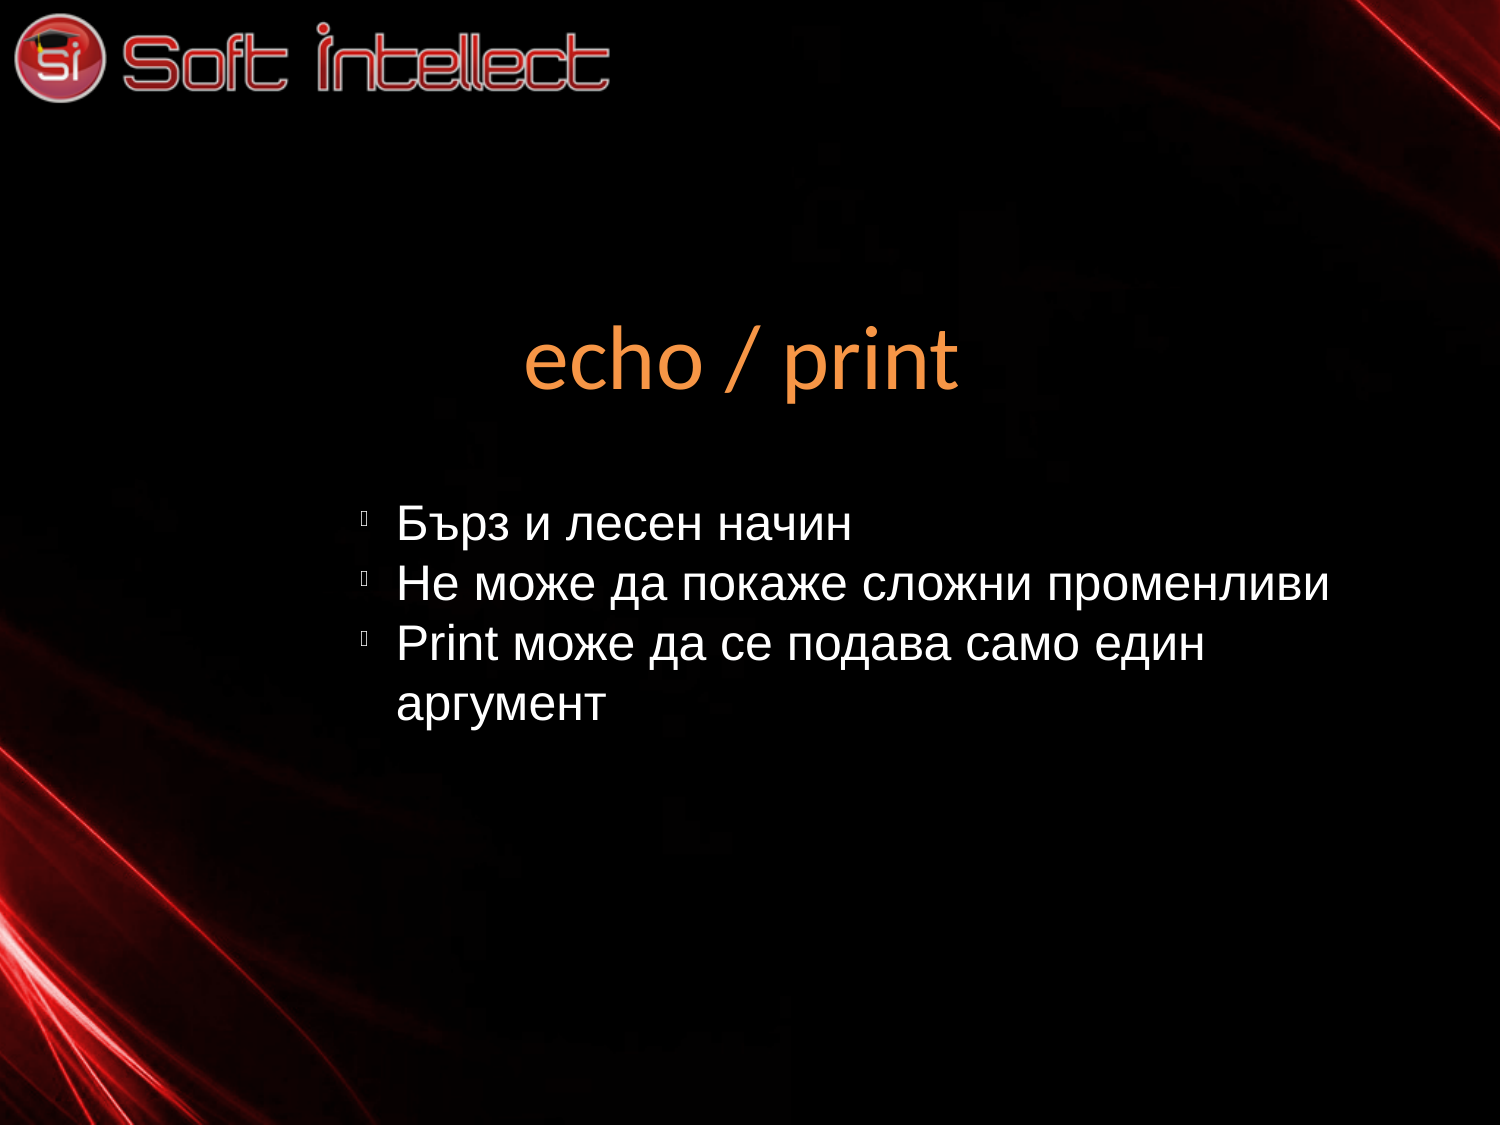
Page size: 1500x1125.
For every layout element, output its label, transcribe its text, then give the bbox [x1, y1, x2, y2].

text_box Бърз и лесен начин Не може да покаже сложни променливи Print може да се подава само един аргумент [345, 483, 1351, 1125]
picture [0, 0, 1500, 1125]
text_box echo / print [104, 232, 1380, 474]
